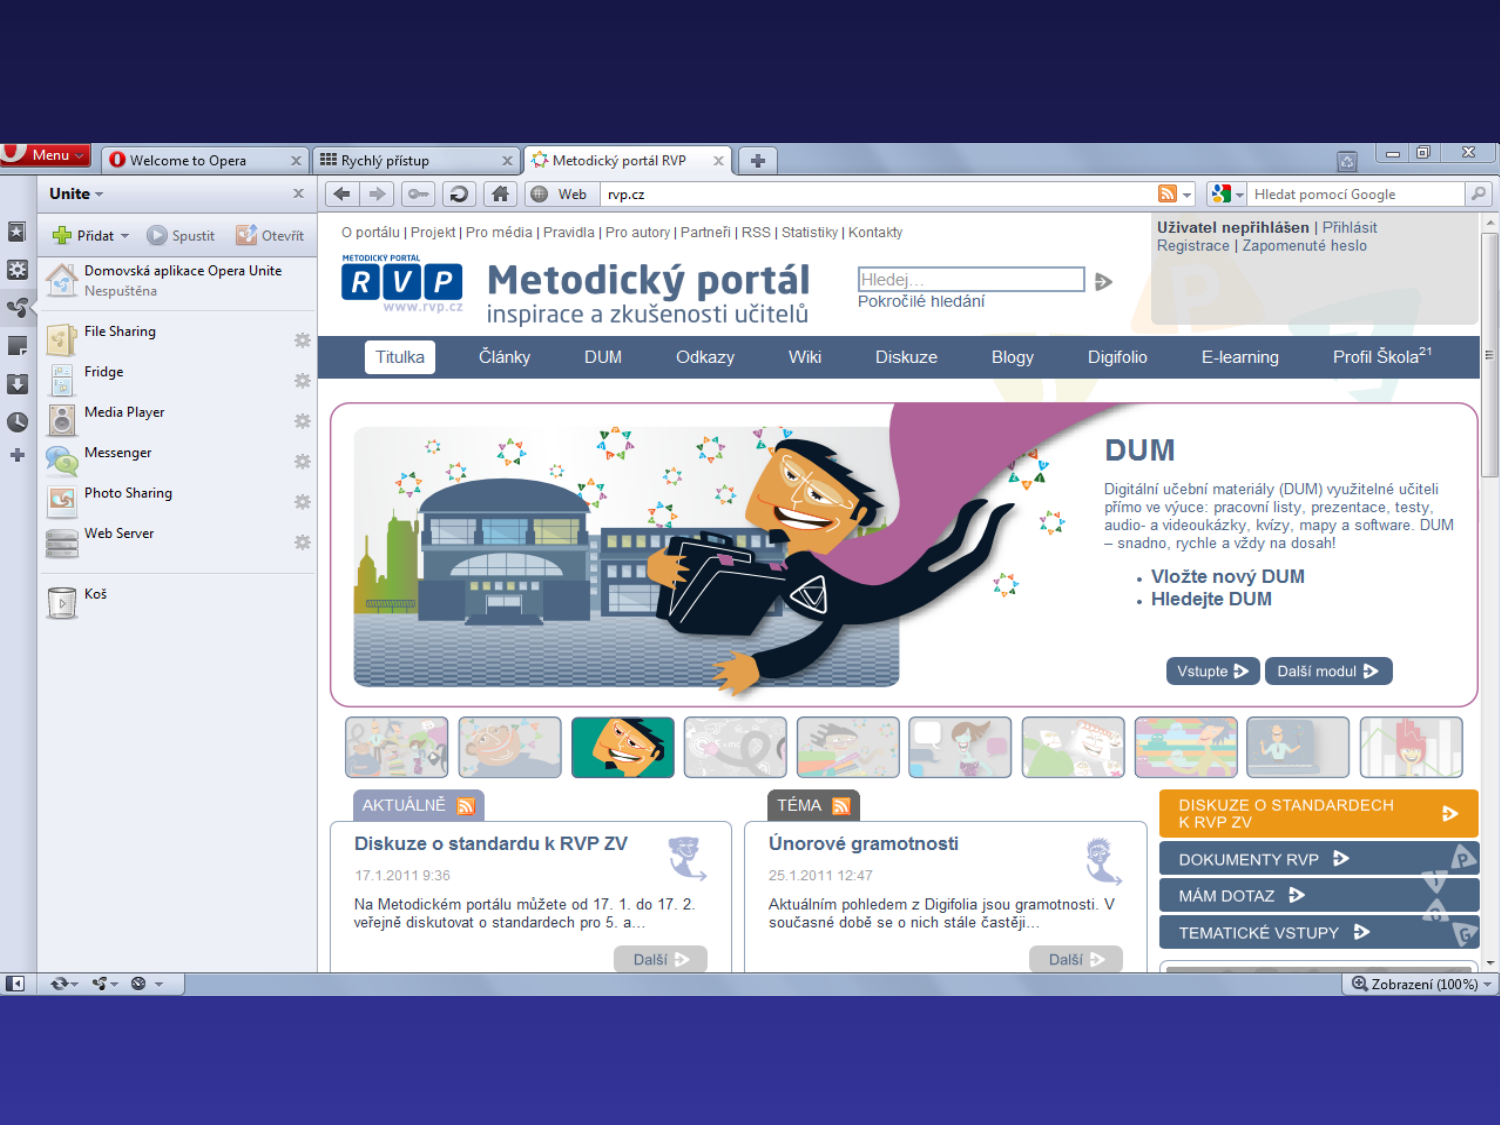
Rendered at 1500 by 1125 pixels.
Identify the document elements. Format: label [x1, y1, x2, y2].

picture [0, 143, 1500, 996]
